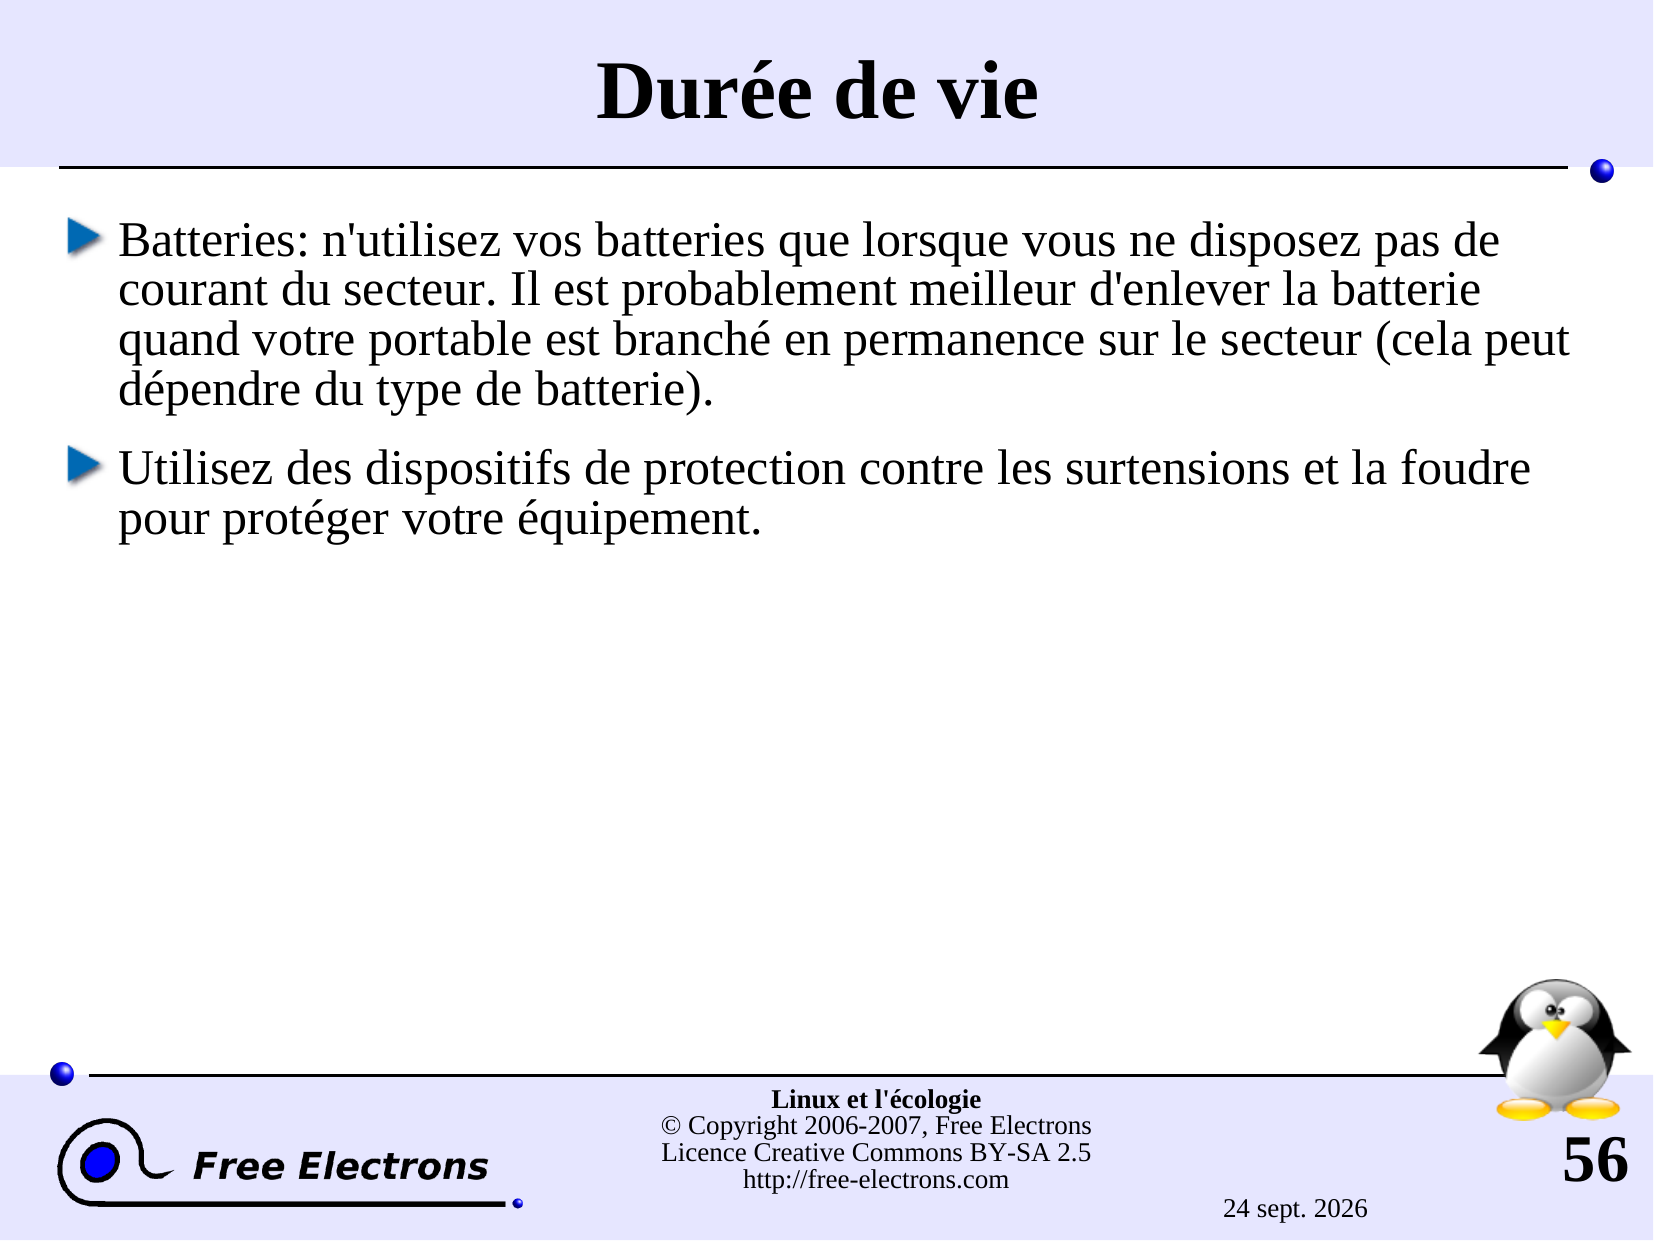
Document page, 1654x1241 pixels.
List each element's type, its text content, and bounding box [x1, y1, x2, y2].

picture [1476, 979, 1634, 1121]
list Batteries: n'utilisez vos batteries que lorsque vous ne disposez pas de courant du secteur. Il est probablement meilleur d'enlever la batterie quand votre portable est branché en permanence sur le secteur (cela peut dépendre du type de batterie). Utilisez des dispositifs de protection contre les surtensions et la foudre pour protéger votre équipement. [47, 216, 1599, 1066]
title Durée de vie [33, 29, 1604, 153]
picture [50, 1107, 527, 1216]
